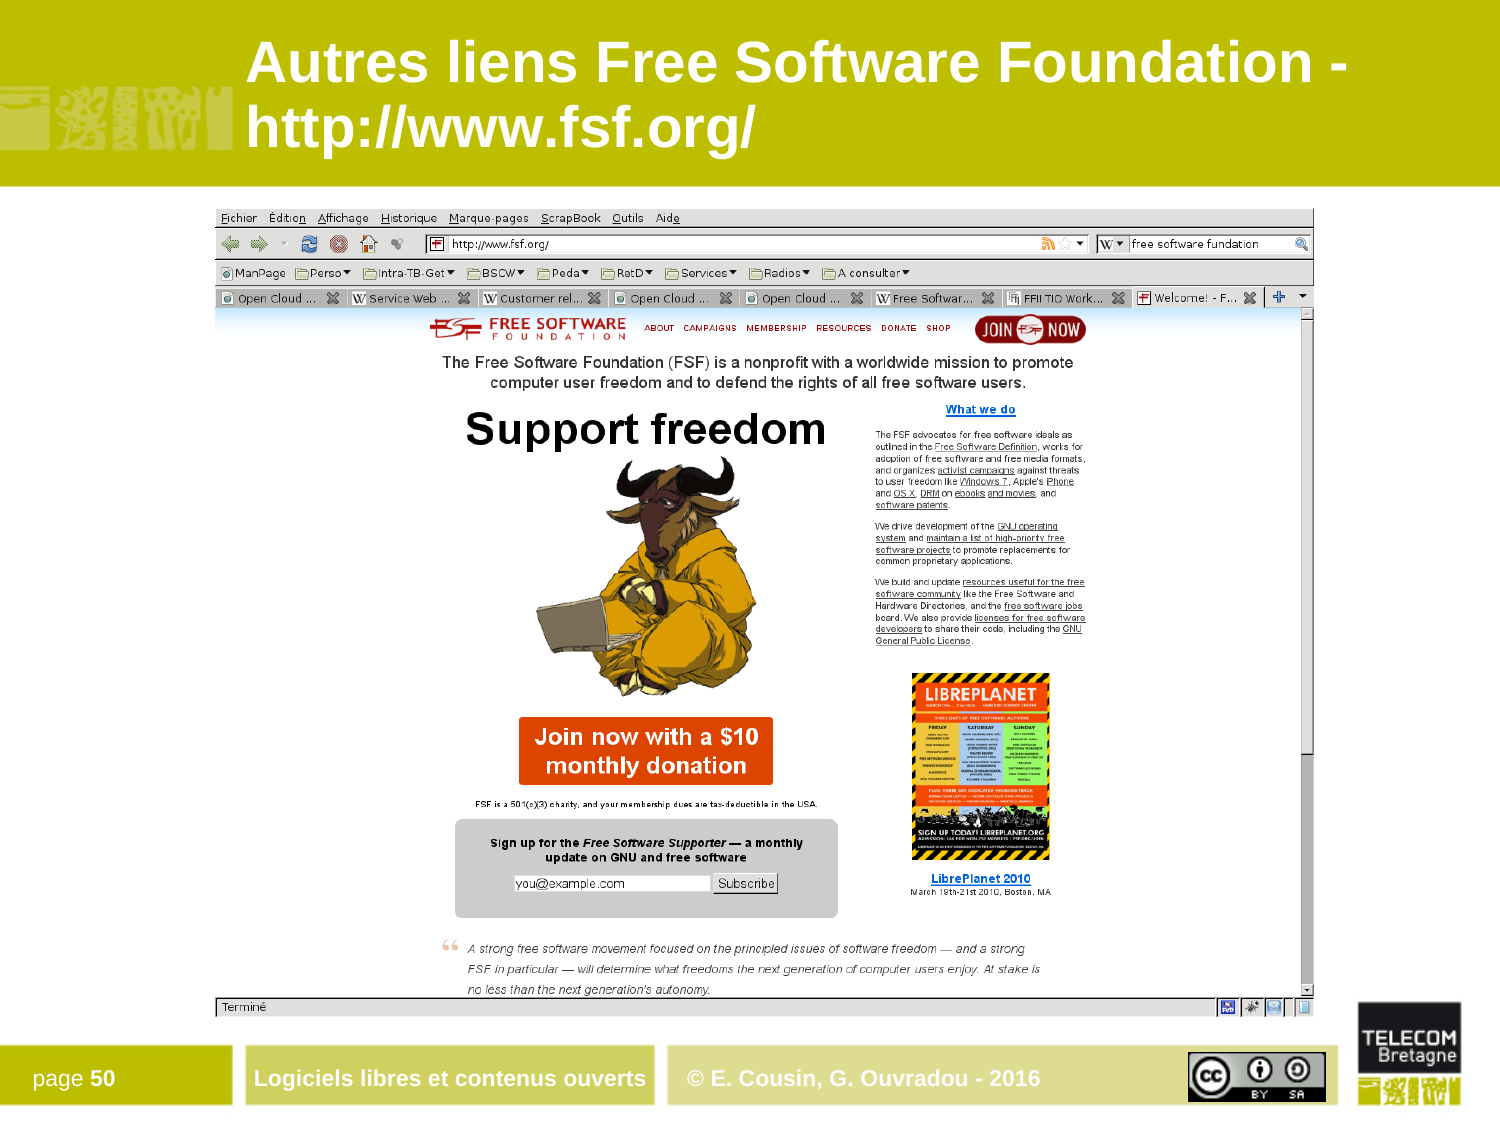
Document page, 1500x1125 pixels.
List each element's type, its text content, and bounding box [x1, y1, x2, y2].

title Autres liens Free Software Foundation - http://www.fsf.org/ [245, 23, 1459, 166]
picture [0, 0, 1500, 1125]
